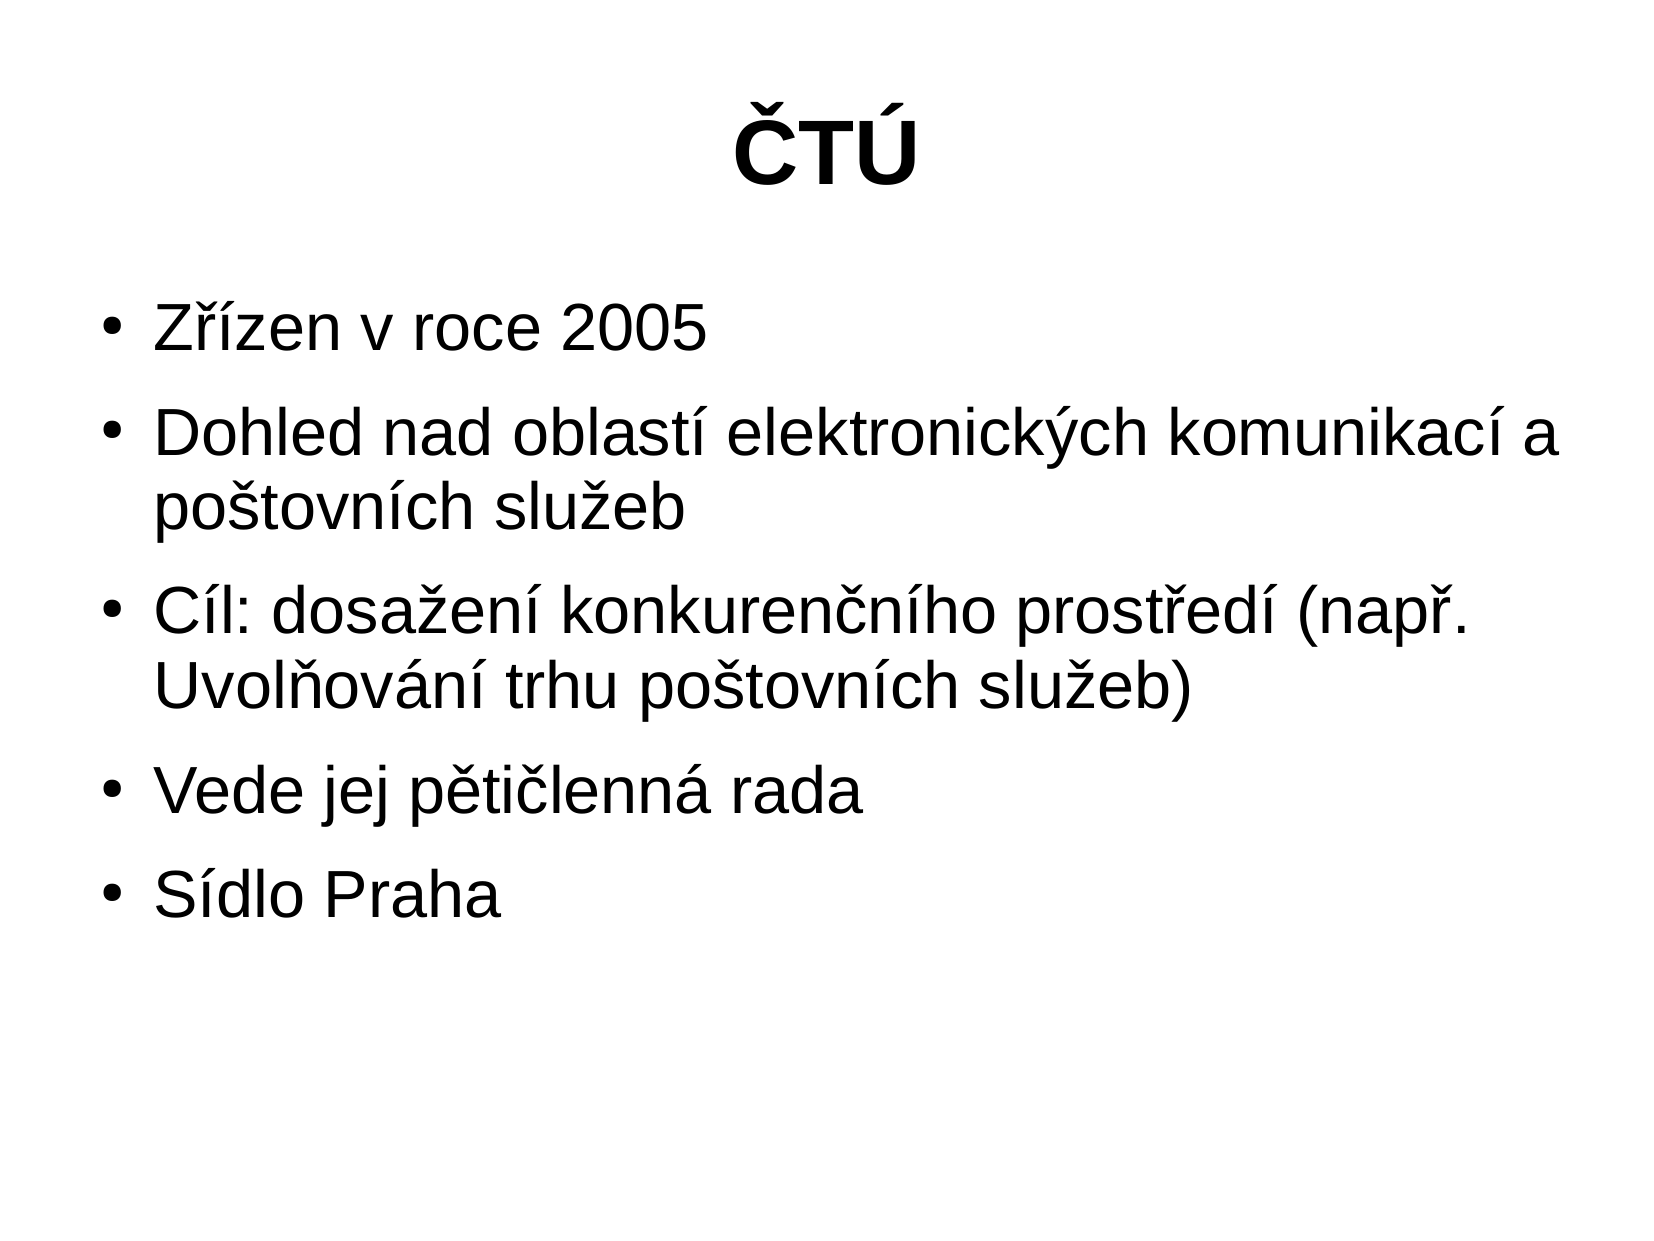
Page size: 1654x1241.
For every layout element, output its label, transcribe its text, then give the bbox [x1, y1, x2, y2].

list Zřízen v roce 2005 Dohled nad oblastí elektronických komunikací a poštovních služeb Cíl: dosažení konkurenčního prostředí (např. Uvolňování trhu poštovních služeb) Vede jej pětičlenná rada Sídlo Praha [82, 290, 1571, 1109]
title ČTÚ [82, 49, 1571, 257]
